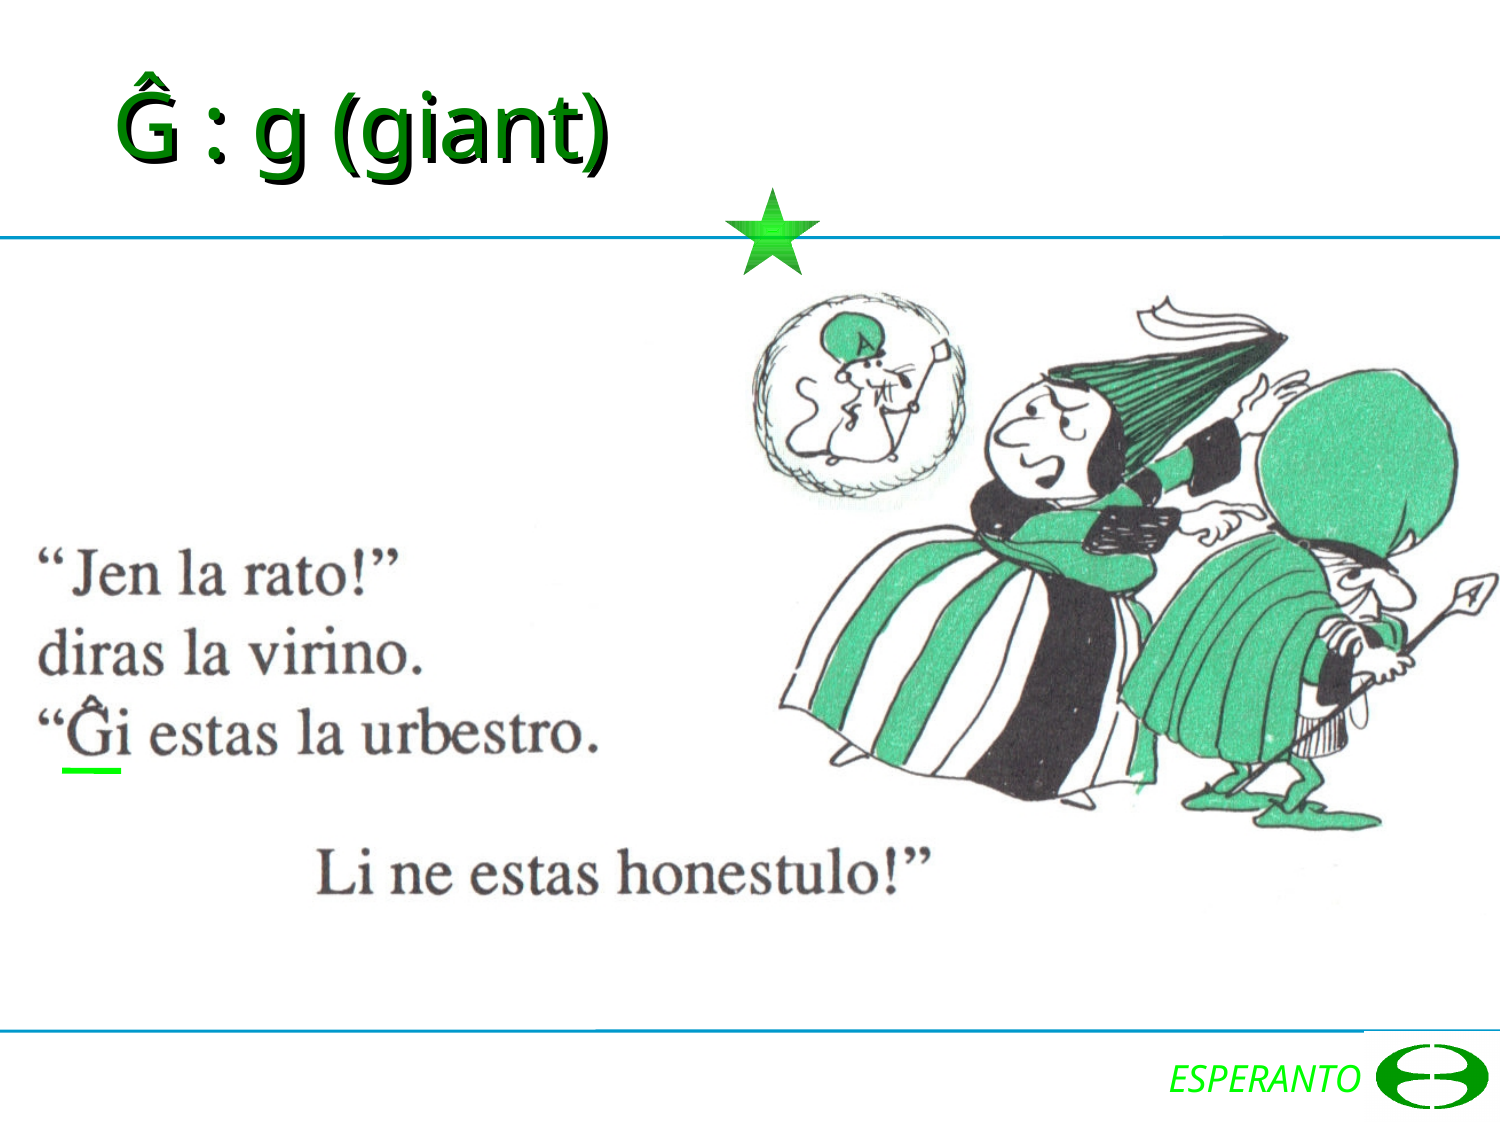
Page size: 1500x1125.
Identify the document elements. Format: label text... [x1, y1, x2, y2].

picture [1364, 1032, 1500, 1122]
title Ĝ : g (giant) [112, 5, 1448, 245]
picture [33, 285, 1500, 916]
